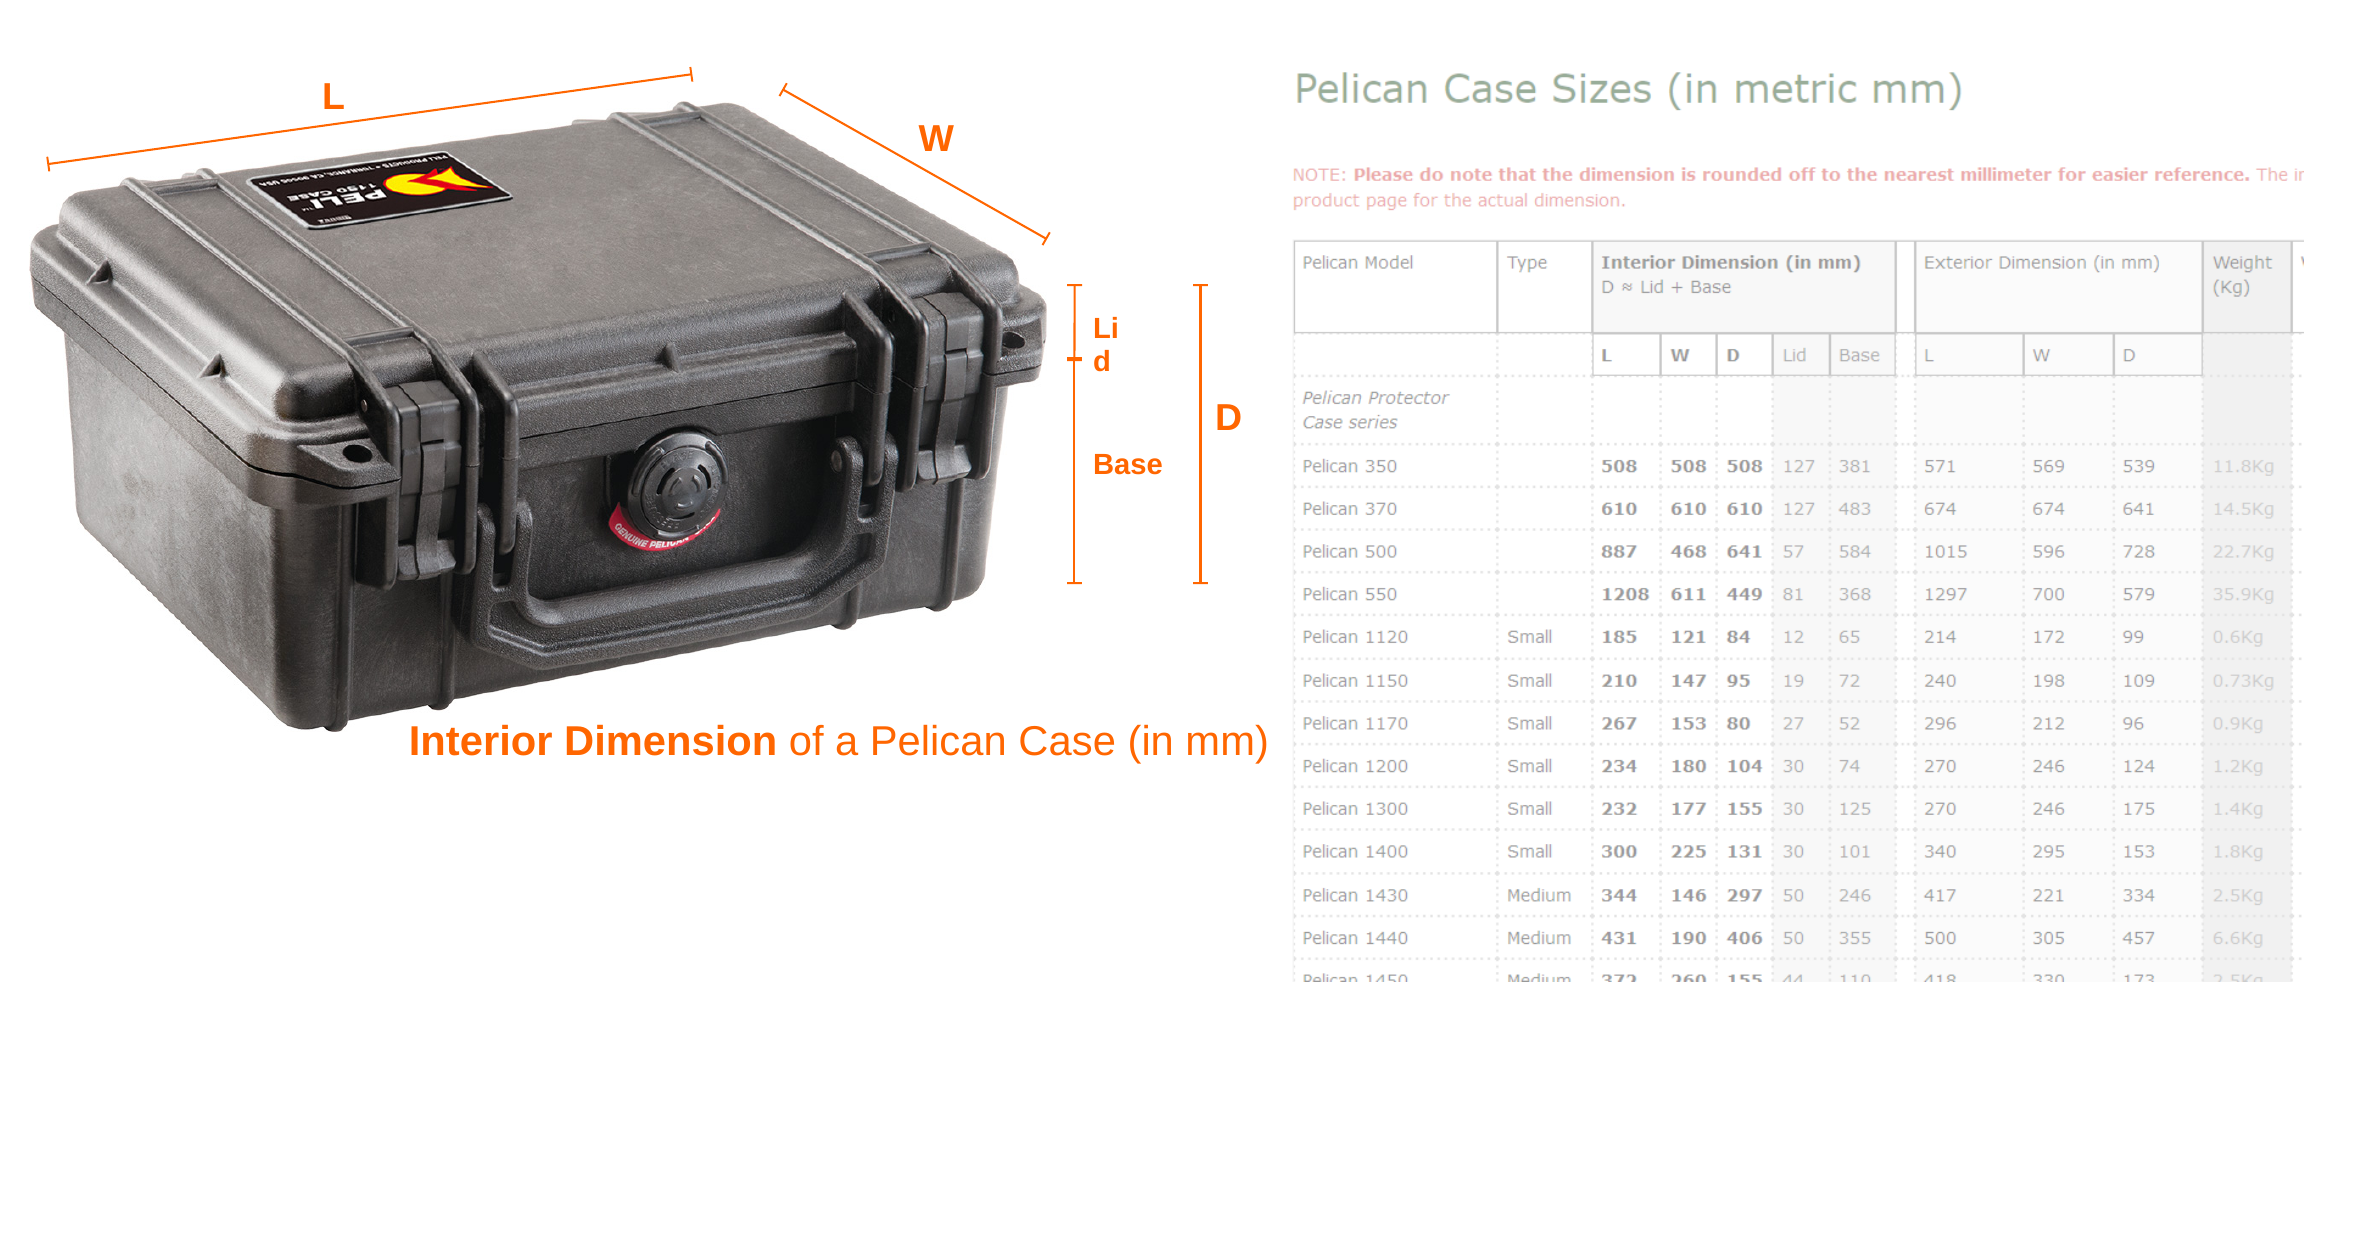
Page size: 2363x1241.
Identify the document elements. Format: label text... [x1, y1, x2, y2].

text_box Interior Dimension of a Pelican Case (in mm) [394, 710, 1283, 774]
picture [1283, 60, 2304, 982]
picture [360, 101, 485, 119]
text_box L [307, 68, 360, 127]
text_box W [903, 109, 969, 168]
text_box D [1200, 389, 1258, 448]
picture [29, 101, 1047, 732]
text_box Base [1078, 440, 1178, 490]
picture [808, 101, 1047, 236]
text_box Lid [1078, 305, 1152, 354]
